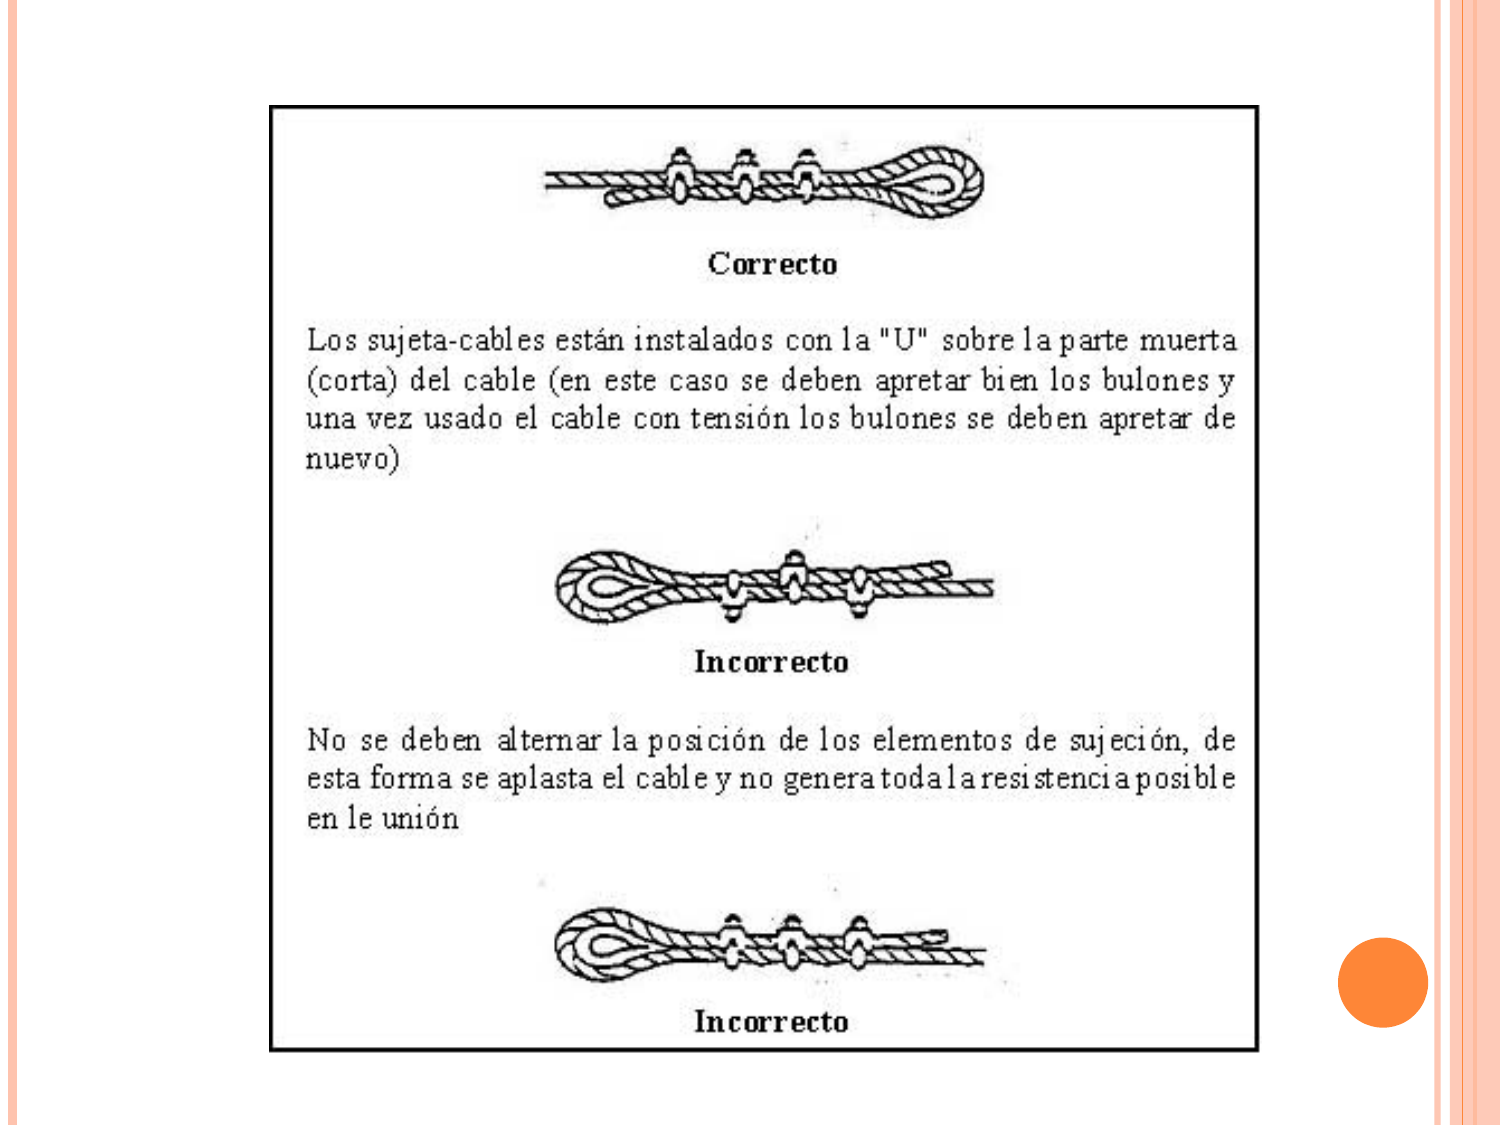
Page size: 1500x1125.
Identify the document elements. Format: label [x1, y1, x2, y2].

picture [269, 105, 1262, 1055]
